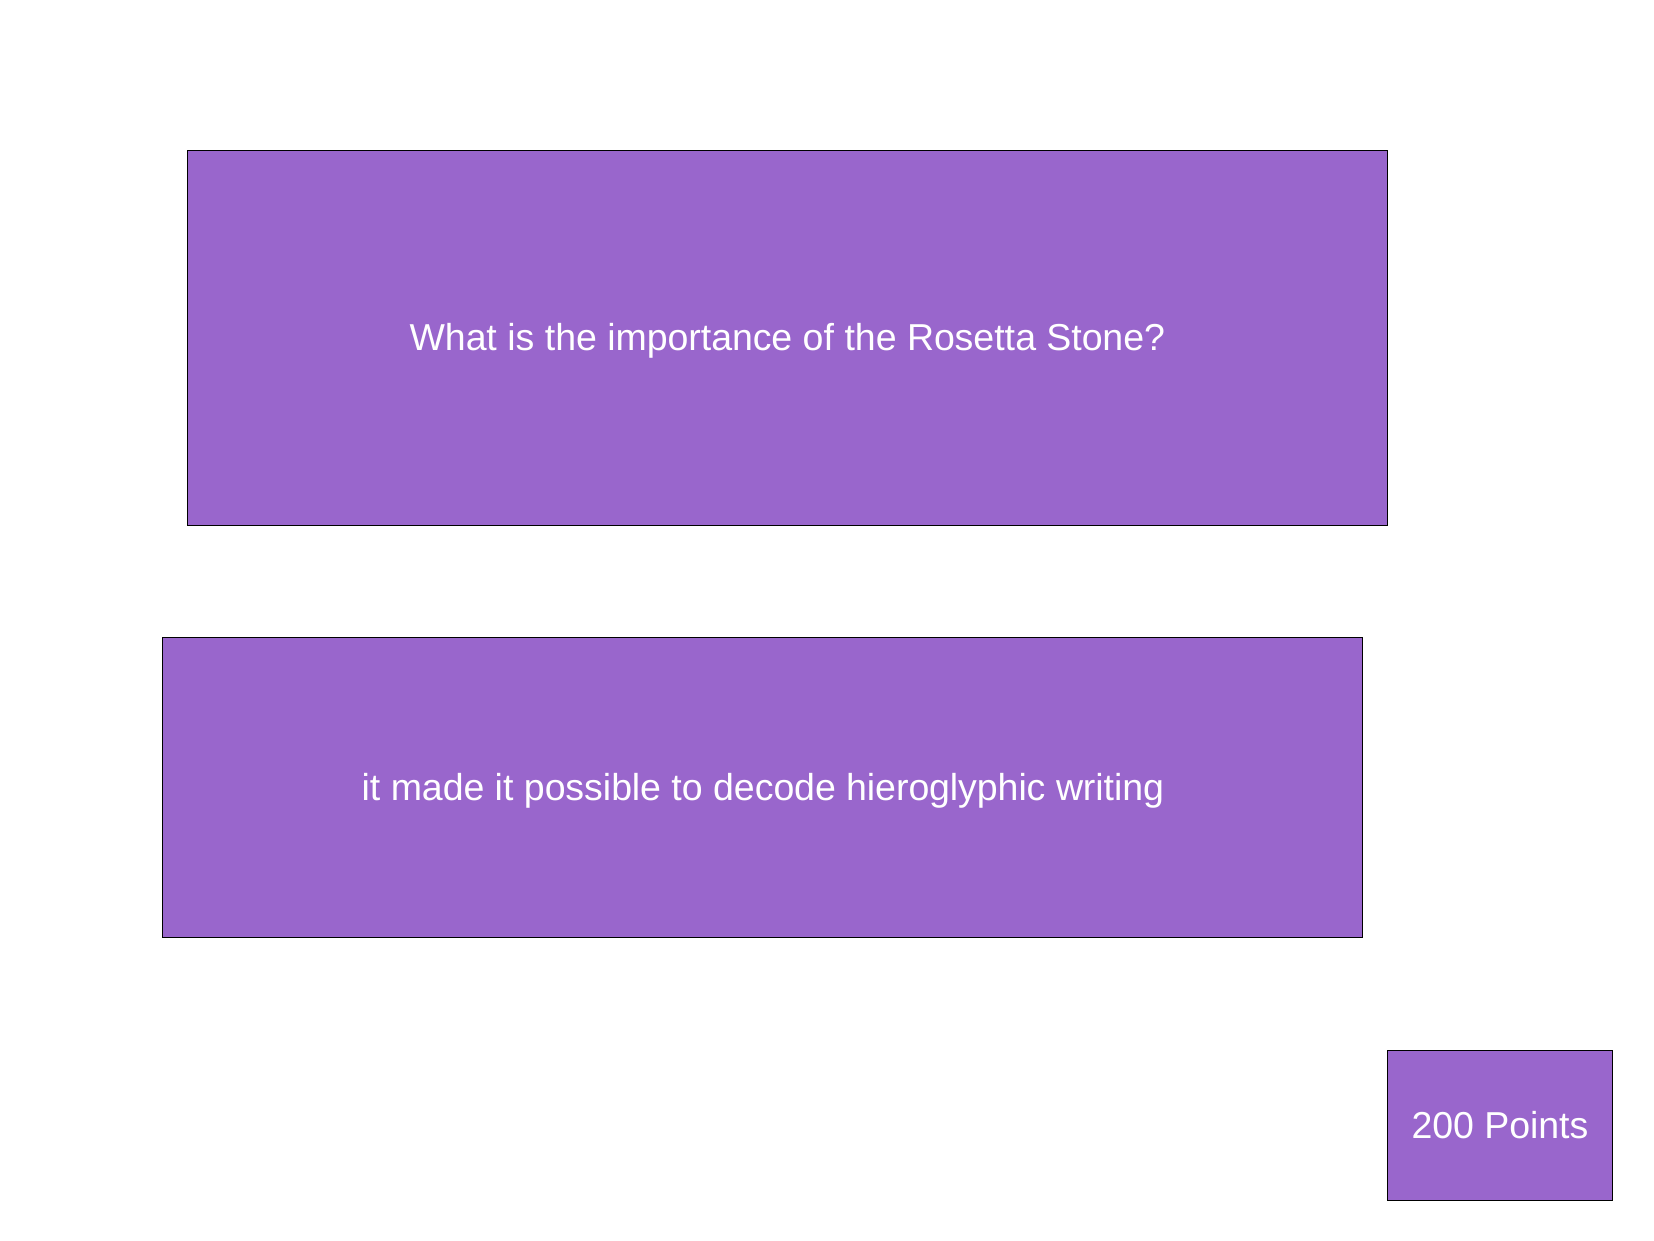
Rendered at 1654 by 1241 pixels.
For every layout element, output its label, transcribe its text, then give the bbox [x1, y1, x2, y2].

text_box 200 Points [1387, 1050, 1613, 1201]
text_box it made it possible to decode hieroglyphic writing [162, 637, 1363, 938]
text_box What is the importance of the Rosetta Stone? [187, 150, 1388, 526]
